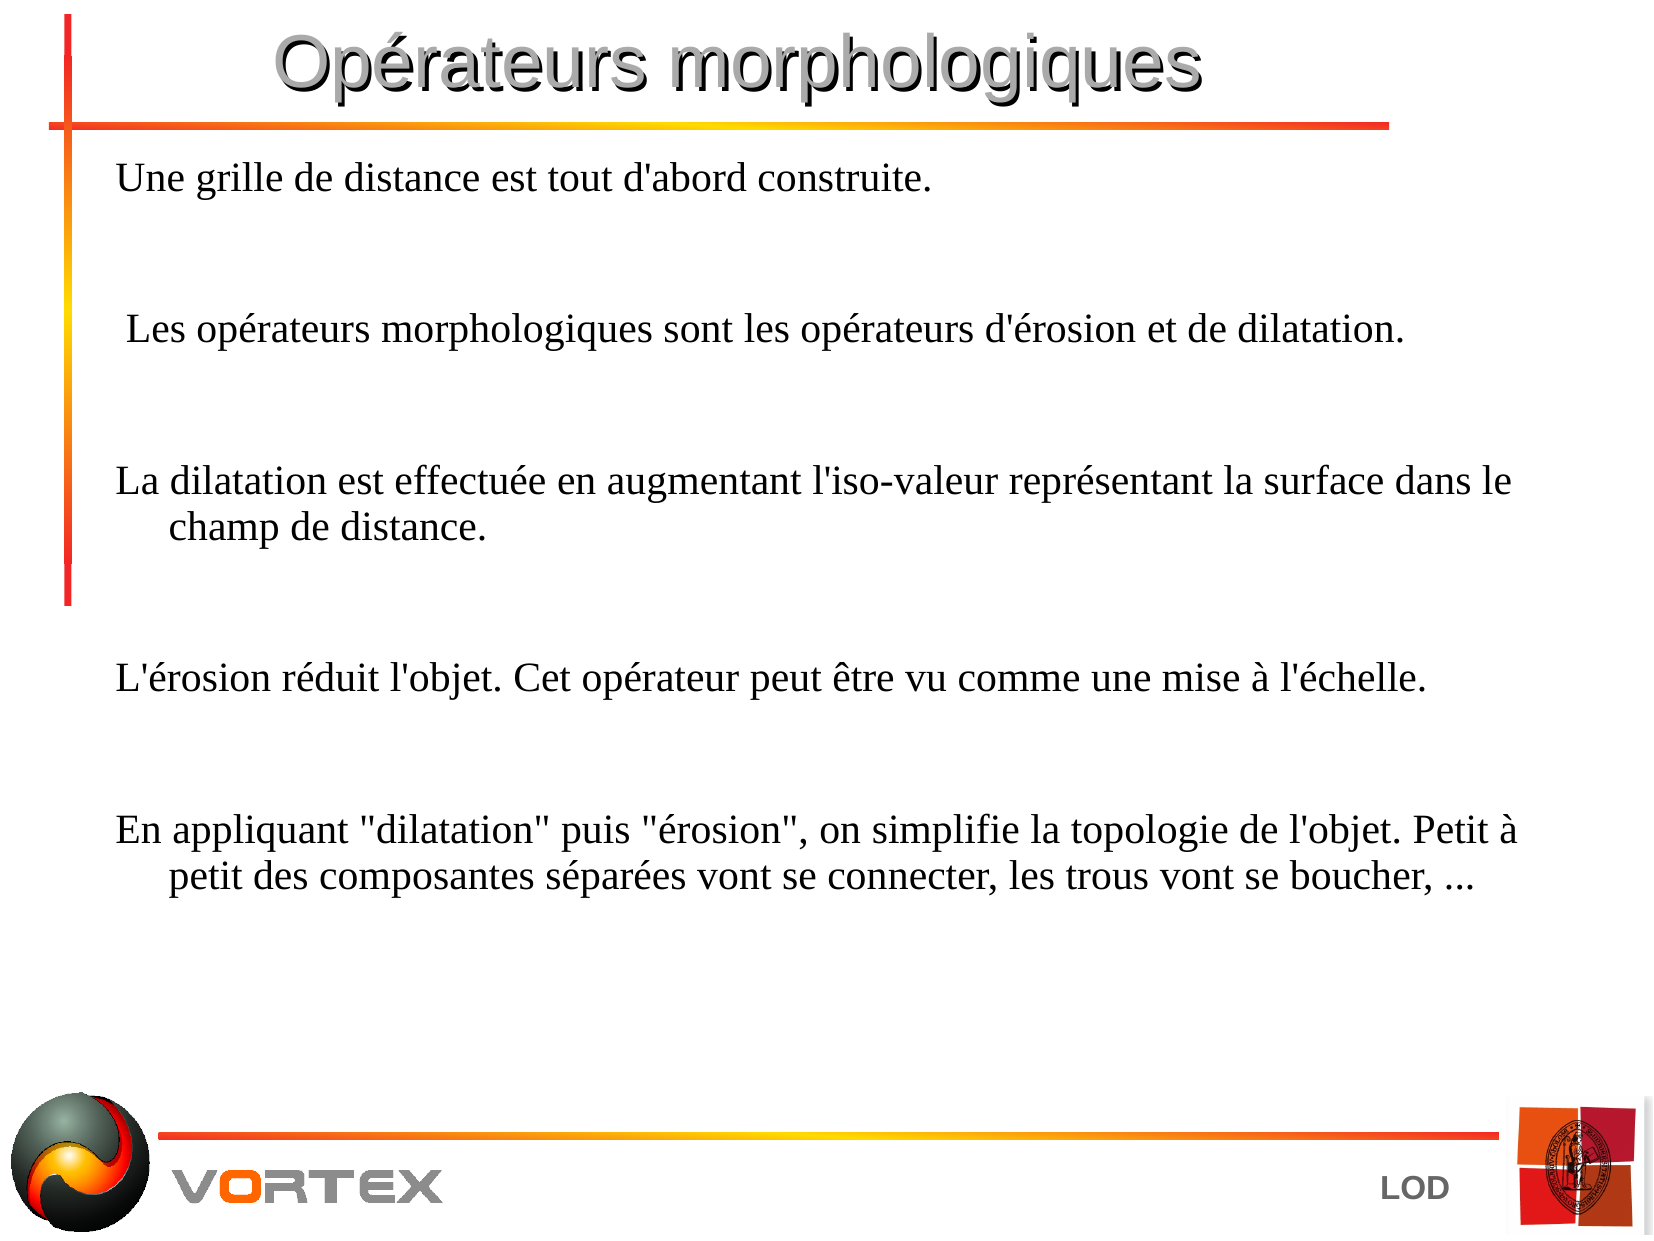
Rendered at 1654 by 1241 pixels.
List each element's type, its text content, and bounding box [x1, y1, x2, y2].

picture [11, 1092, 443, 1232]
title Opérateurs morphologiques [82, 4, 1392, 120]
list Une grille de distance est tout d'abord construite. Les opérateurs morphologiques sont les opérateurs d'érosion et de dilatation. La dilatation est effectuée en augmentant l'iso-valeur représentant la surface dans le champ de distance. L'érosion réduit l'objet. Cet opérateur peut être vu comme une mise à l'échelle. En appliquant "dilatation" puis "érosion", on simplifie la topologie de l'objet. Petit à petit des composantes séparées vont se connecter, les trous vont se boucher, ... [97, 153, 1571, 1109]
picture [1505, 1096, 1653, 1235]
